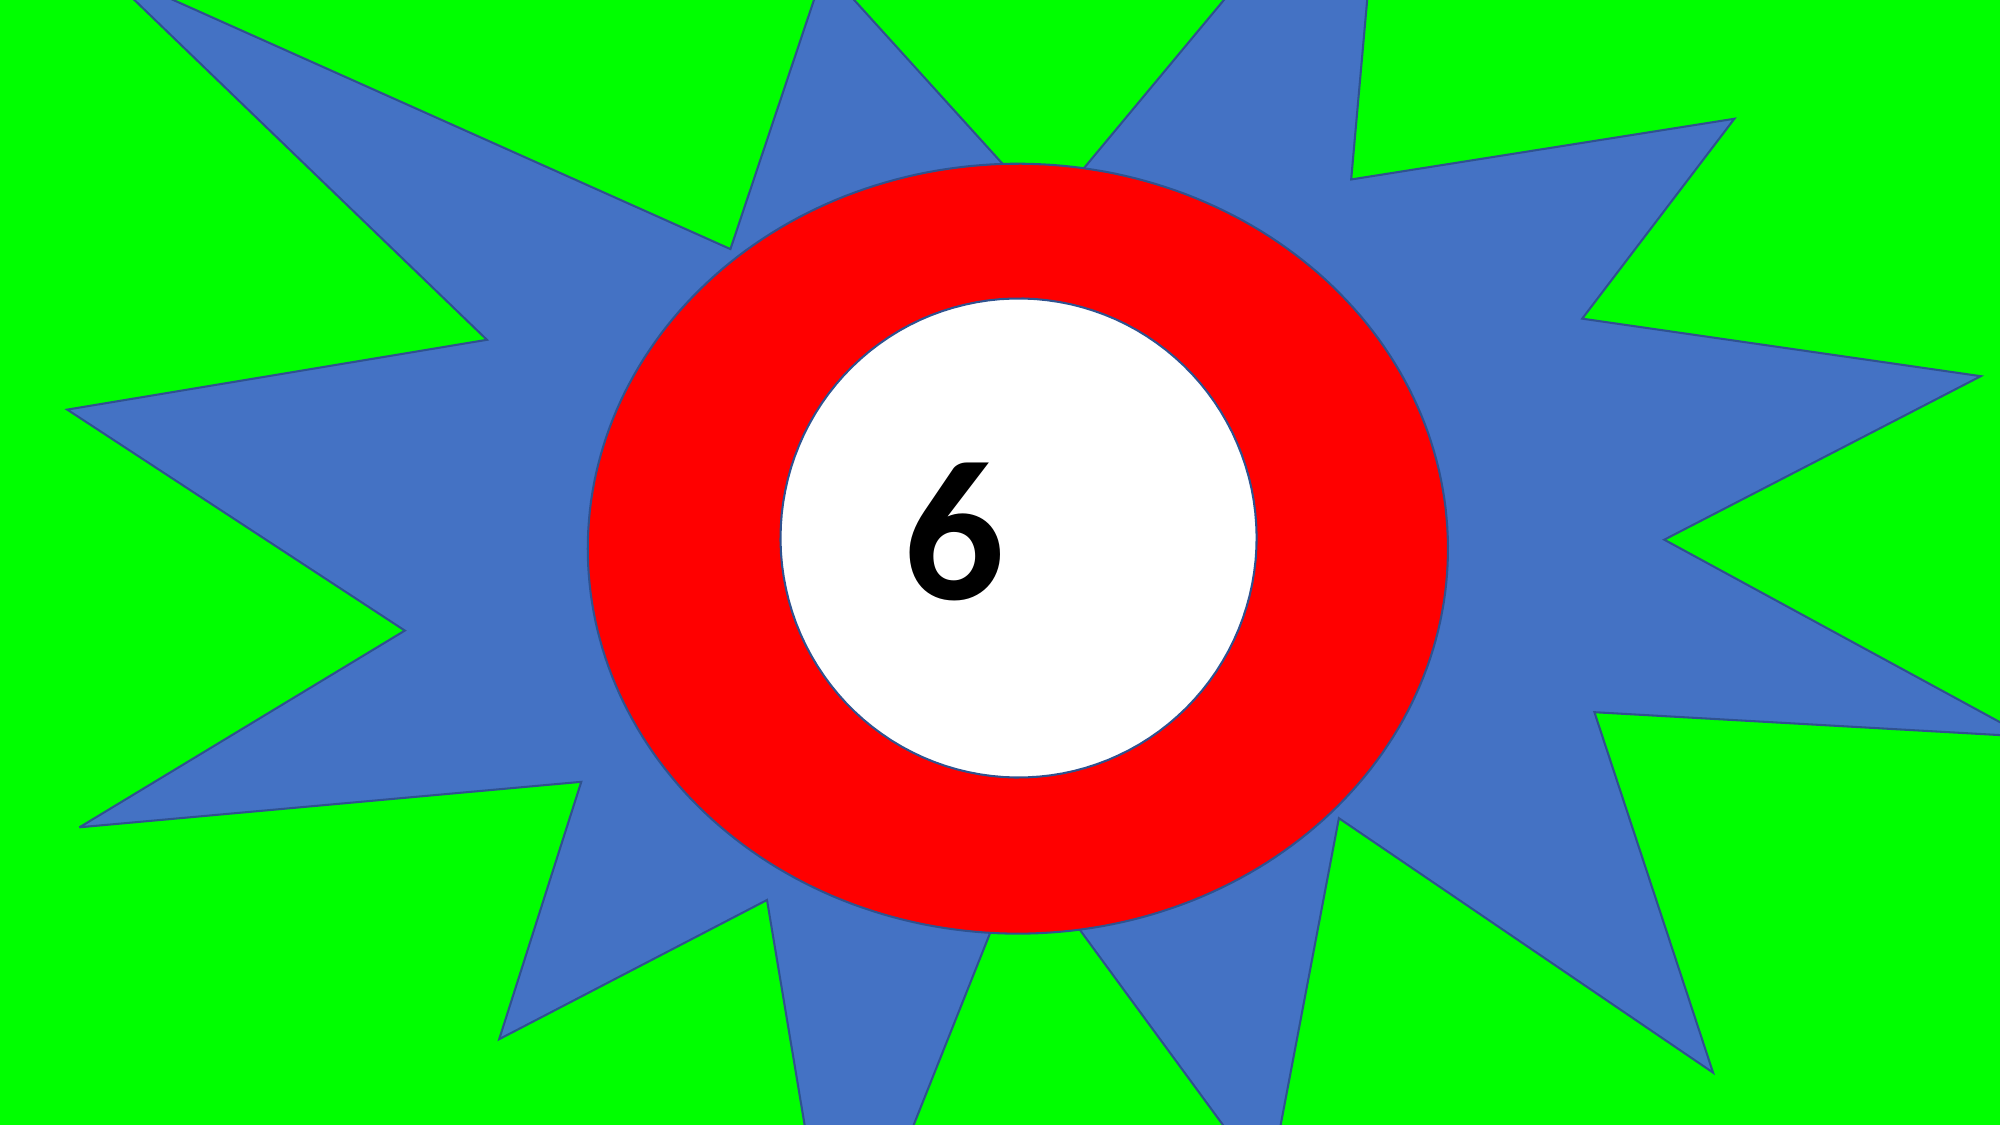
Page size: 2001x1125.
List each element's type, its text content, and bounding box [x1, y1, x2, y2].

text_box 6 [888, 391, 1206, 650]
text_box [67, 0, 2000, 1125]
